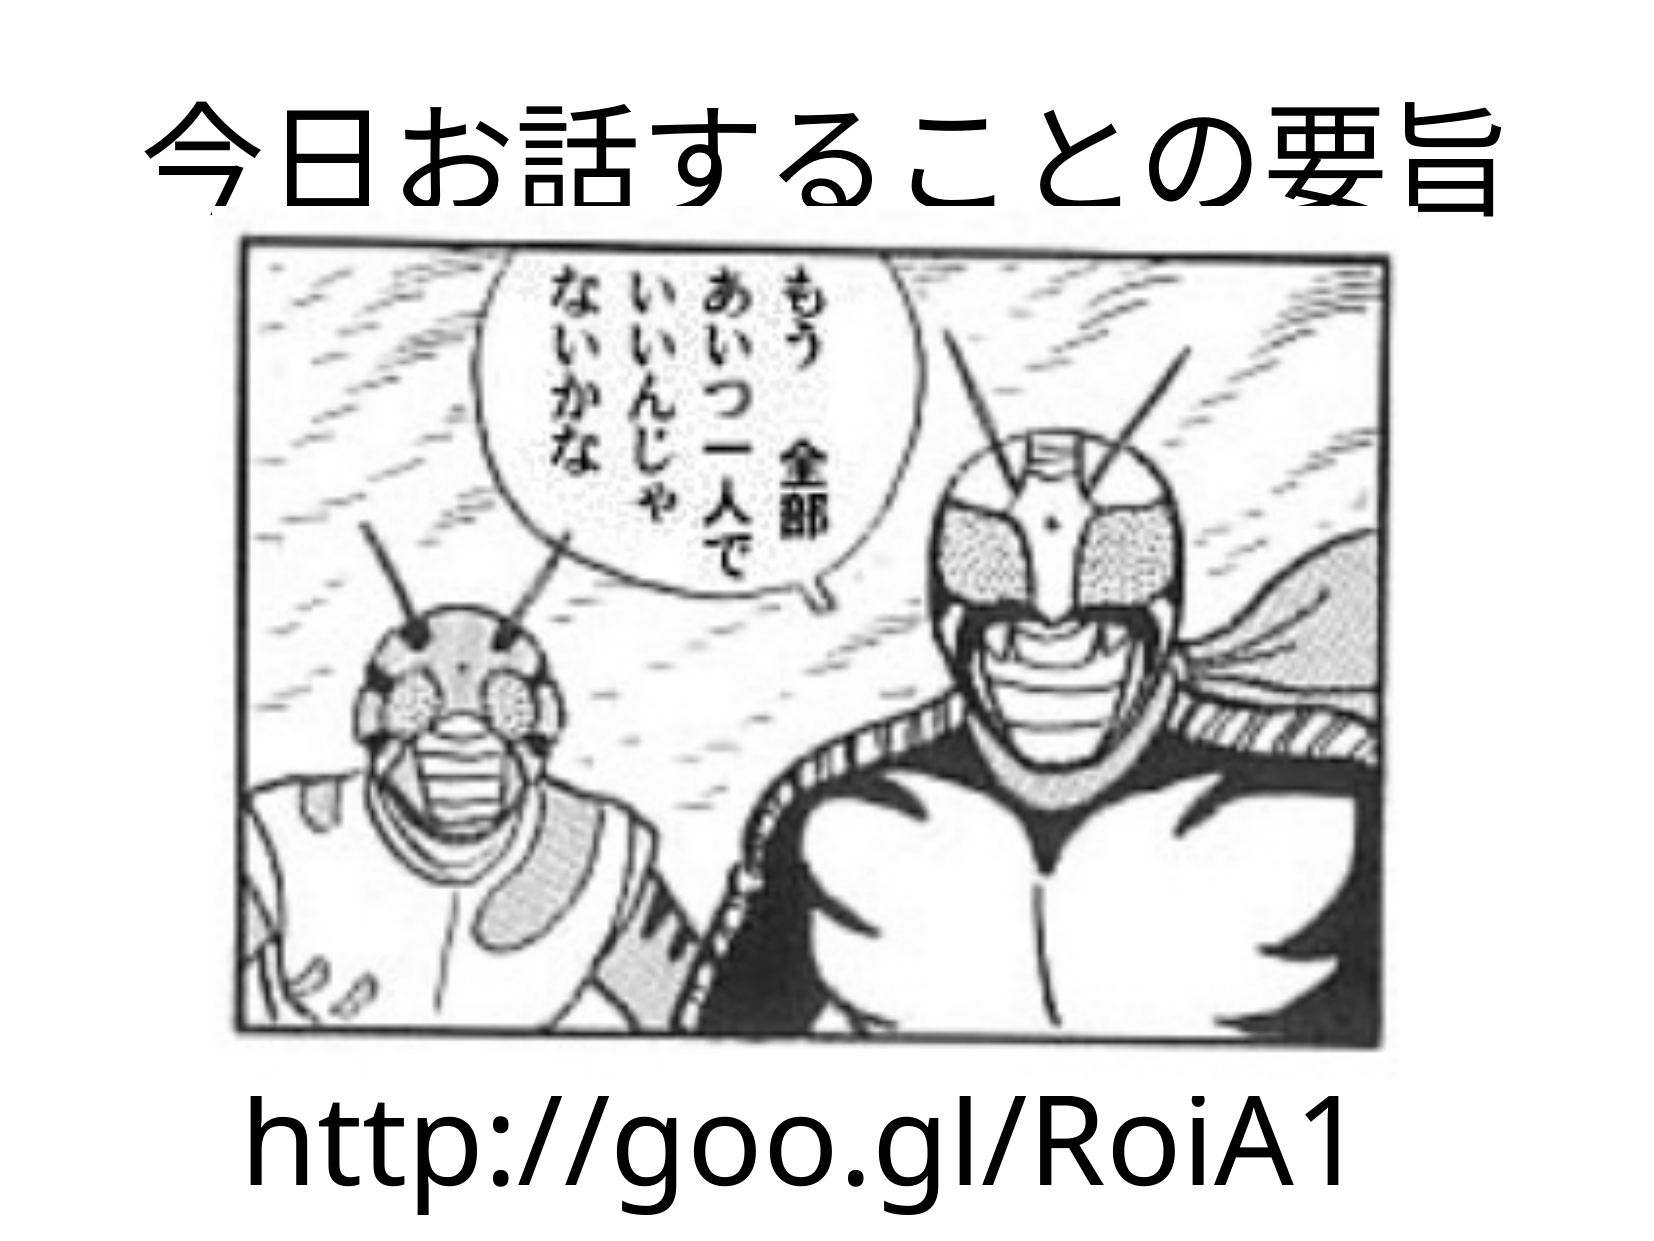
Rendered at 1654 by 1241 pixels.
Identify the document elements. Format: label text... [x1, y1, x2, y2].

picture [212, 206, 1418, 1096]
title http://goo.gl/RoiA1 [59, 1033, 1548, 1241]
title 今日お話することの要旨 [82, 49, 1571, 257]
